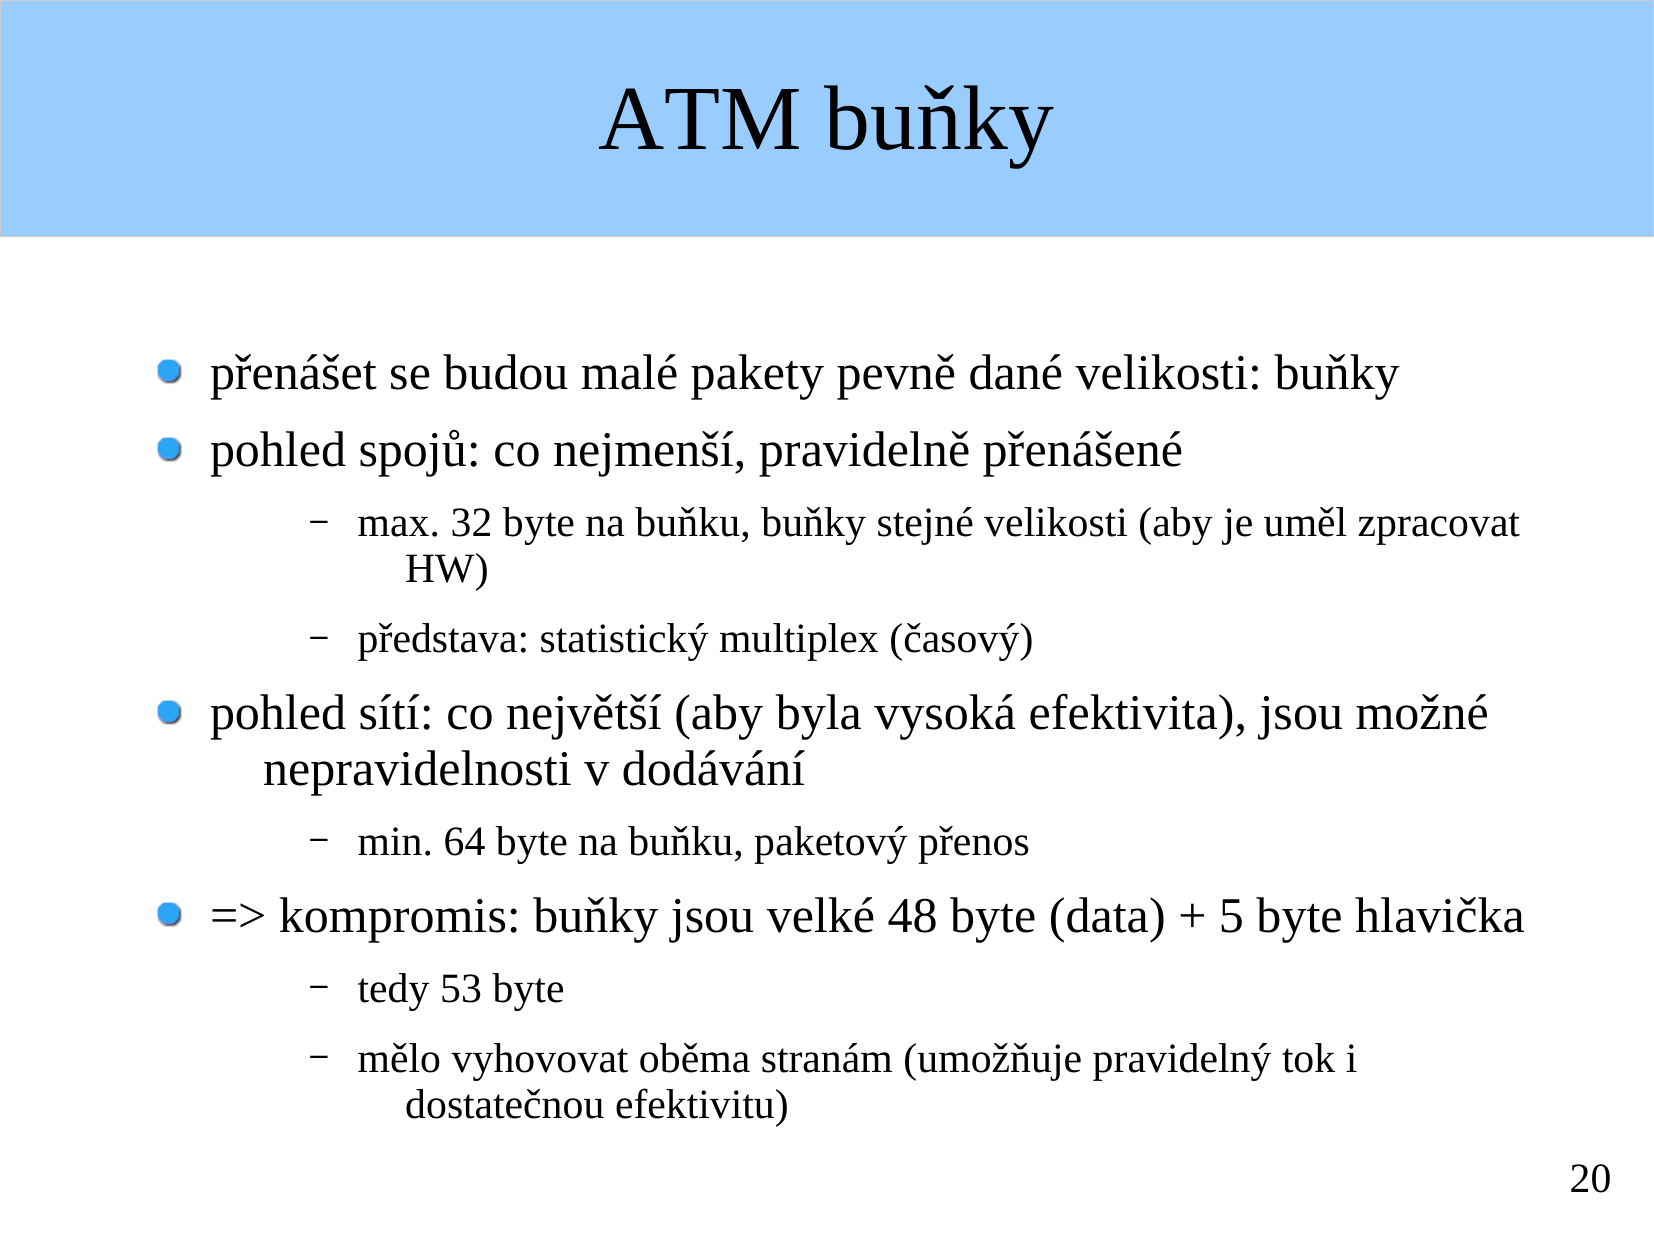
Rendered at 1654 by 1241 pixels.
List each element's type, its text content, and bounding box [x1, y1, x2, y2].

list přenášet se budou malé pakety pevně dané velikosti: buňky pohled spojů: co nejmenší, pravidelně přenášené max. 32 byte na buňku, buňky stejné velikosti (aby je uměl zpracovat HW) představa: statistický multiplex (časový) pohled sítí: co největší (aby byla vysoká efektivita), jsou možné nepravidelnosti v dodávání min. 64 byte na buňku, paketový přenos => kompromis: buňky jsou velké 48 byte (data) + 5 byte hlavička tedy 53 byte mělo vyhovovat oběma stranám (umožňuje pravidelný tok i dostatečnou efektivitu) [121, 344, 1534, 1142]
title ATM buňky [0, 0, 1654, 237]
